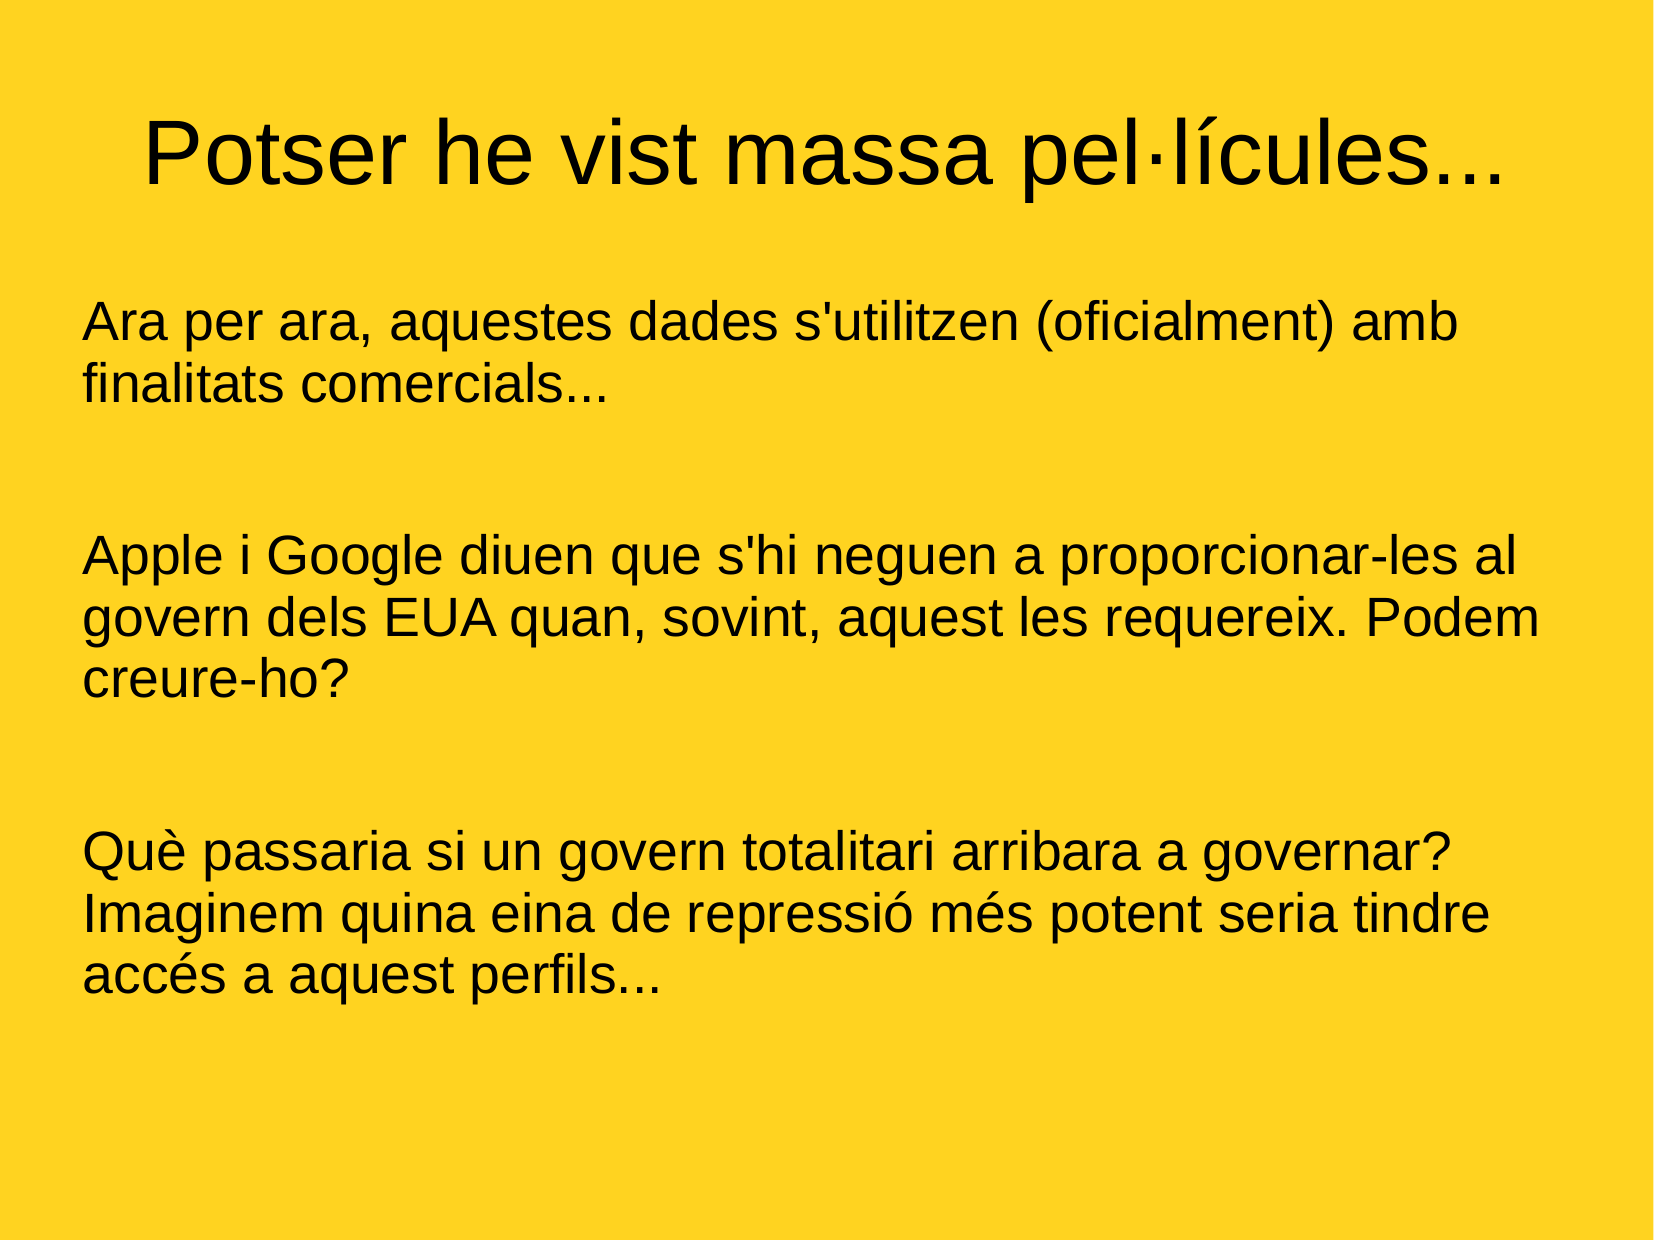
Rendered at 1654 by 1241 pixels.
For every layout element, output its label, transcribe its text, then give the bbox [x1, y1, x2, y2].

list Ara per ara, aquestes dades s'utilitzen (oficialment) amb finalitats comercials... Apple i Google diuen que s'hi neguen a proporcionar-les al govern dels EUA quan, sovint, aquest les requereix. Podem creure-ho? Què passaria si un govern totalitari arribara a governar? Imaginem quina eina de repressió més potent seria tindre accés a aquest perfils... [82, 290, 1571, 1010]
title Potser he vist massa pel·lícules... [82, 49, 1571, 257]
